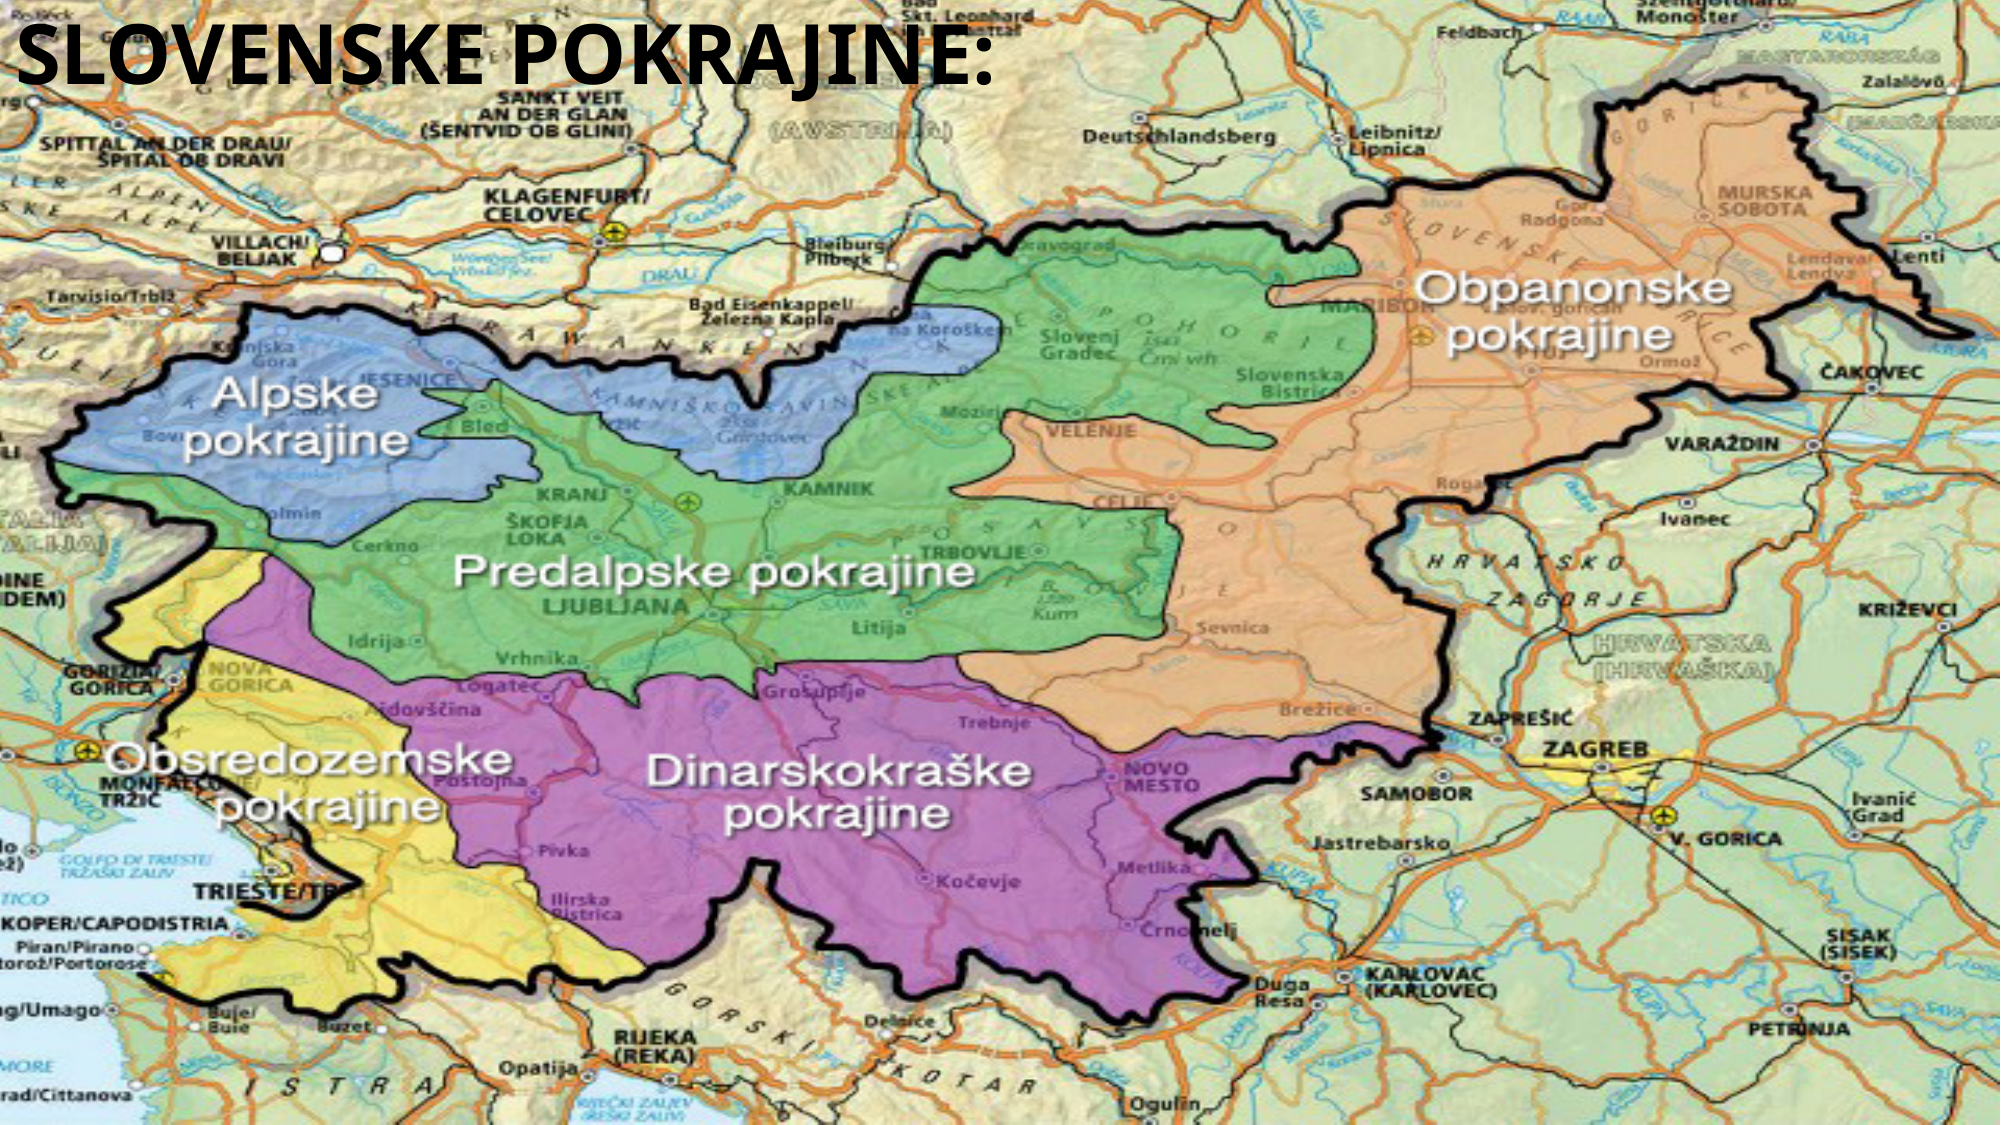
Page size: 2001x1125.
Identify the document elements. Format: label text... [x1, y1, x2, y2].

title SLOVENSKE POKRAJINE: [0, 0, 1726, 166]
picture [0, 0, 2000, 1125]
